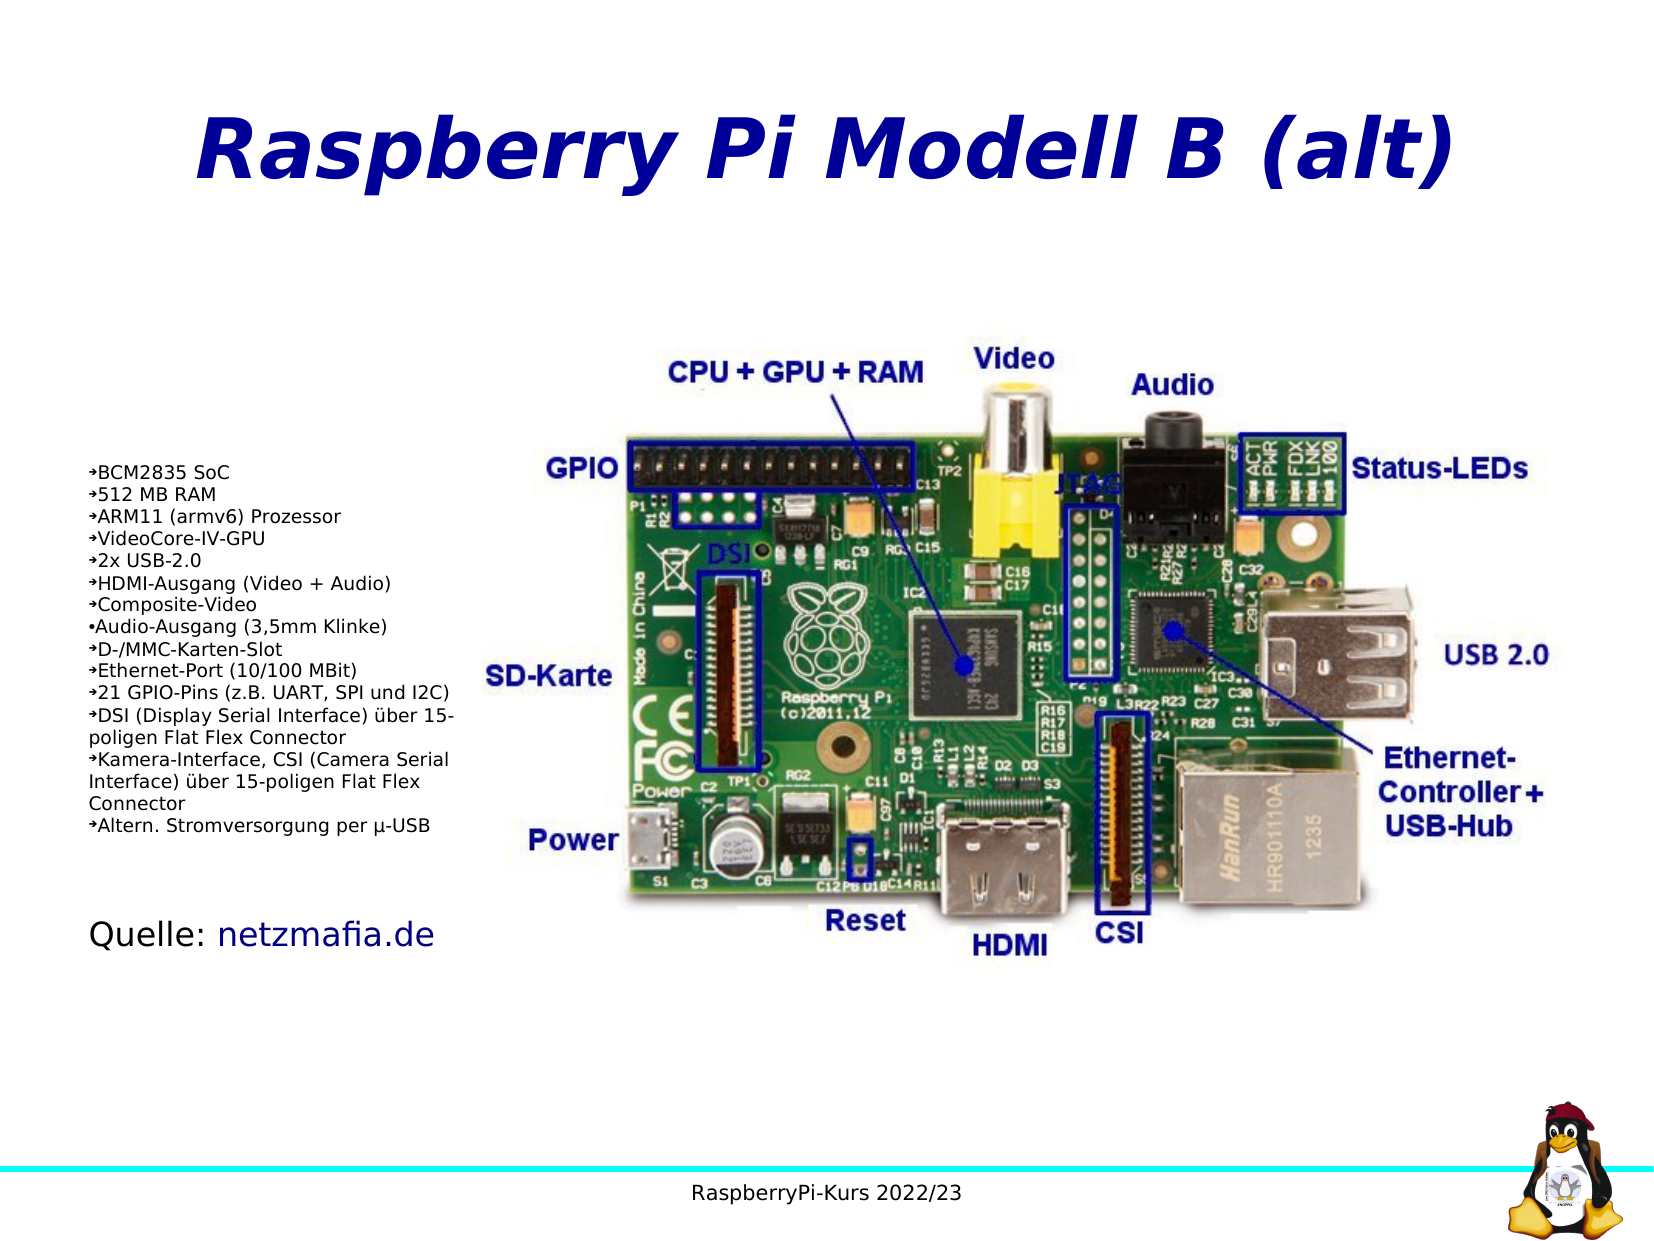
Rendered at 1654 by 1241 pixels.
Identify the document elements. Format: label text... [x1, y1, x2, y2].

picture [482, 324, 1565, 993]
picture [1505, 1100, 1625, 1241]
title Raspberry Pi Modell B (alt) [121, 46, 1534, 254]
text_box BCM2835 SoC 512 MB RAM ARM11 (armv6) Prozessor VideoCore-IV-GPU 2x USB-2.0 HDMI-Ausgang (Video + Audio) Composite-Video Audio-Ausgang (3,5mm Klinke) D-/MMC-Karten-Slot Ethernet-Port (10/100 MBit) 21 GPIO-Pins (z.B. UART, SPI und I2C) DSI (Display Serial Interface) über 15-poligen Flat Flex Connector Kamera-Interface, CSI (Camera Serial Interface) über 15-poligen Flat Flex Connector Altern. Stromversorgung per µ-USB [88, 462, 473, 857]
text_box Quelle: netzmafia.de [88, 915, 532, 954]
